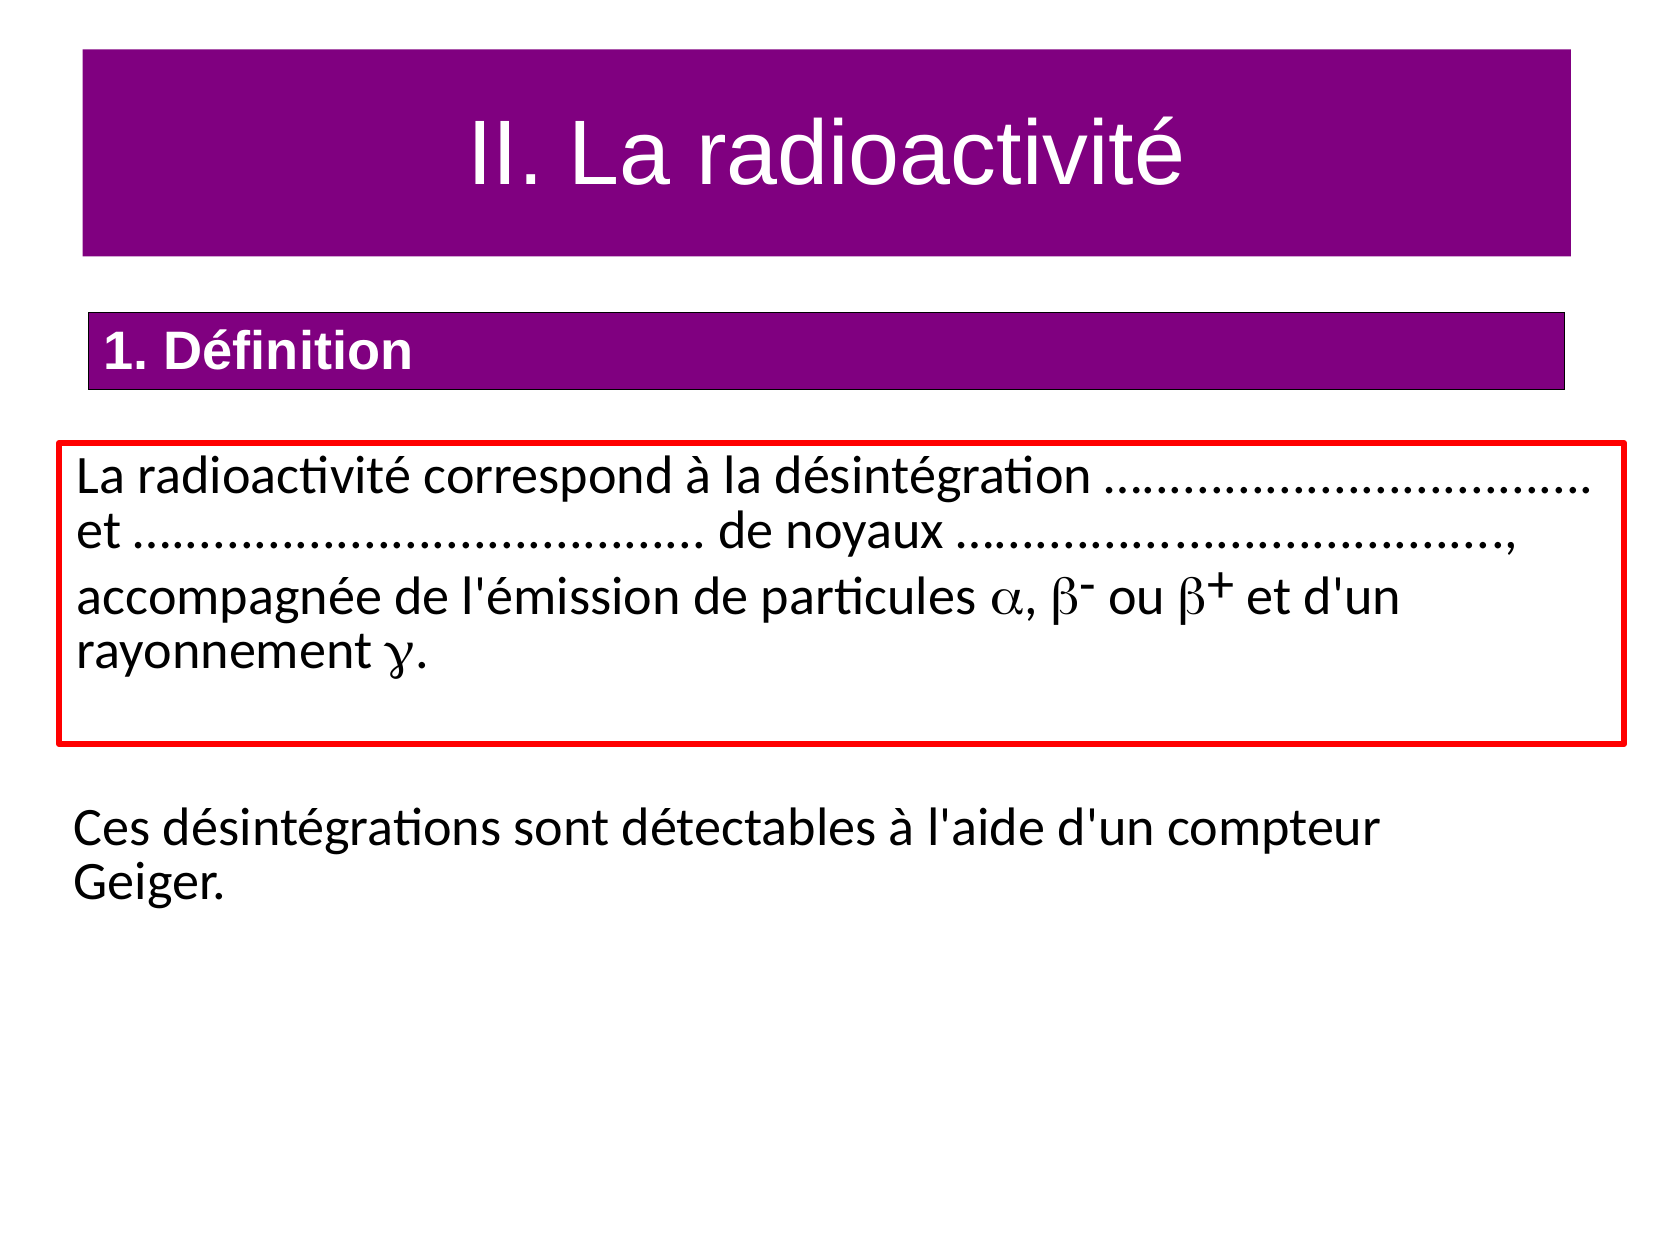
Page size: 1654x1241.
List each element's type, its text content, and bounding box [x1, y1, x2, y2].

text_box 1. Définition [88, 312, 1565, 390]
text_box Ces désintégrations sont détectables à l'aide d'un compteur Geiger. [59, 797, 1536, 945]
text_box La radioactivité correspond à la désintégration …................................. et …....................................... de noyaux …....................................., accompagnée de l'émission de particules , - ou + et d'un rayonnement . [59, 442, 1625, 745]
title II. La radioactivité [82, 49, 1571, 257]
